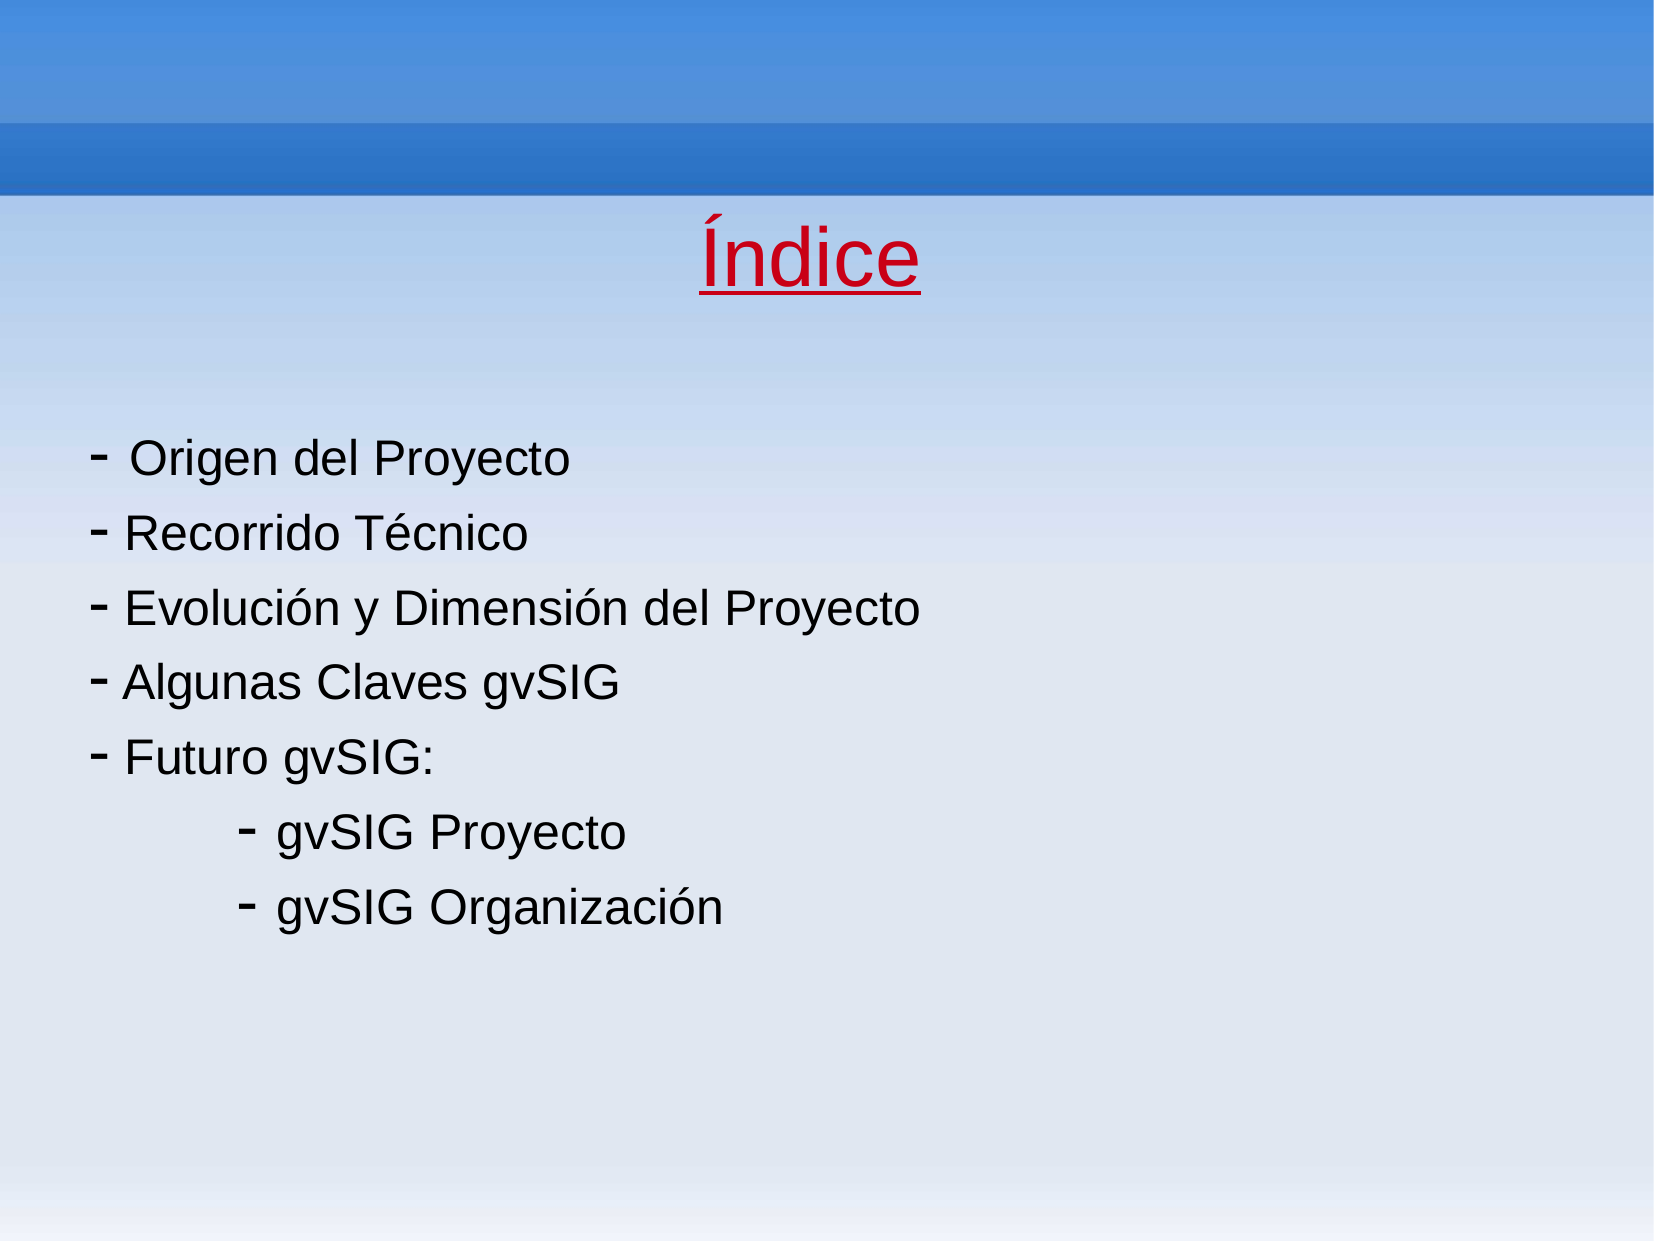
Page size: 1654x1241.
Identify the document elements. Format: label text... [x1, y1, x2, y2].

text_box Índice - Origen del Proyecto - Recorrido Técnico - Evolución y Dimensión del Proyecto - Algunas Claves gvSIG - Futuro gvSIG: - gvSIG Proyecto - gvSIG Organización [0, 147, 1625, 1211]
picture [0, 0, 1654, 1241]
